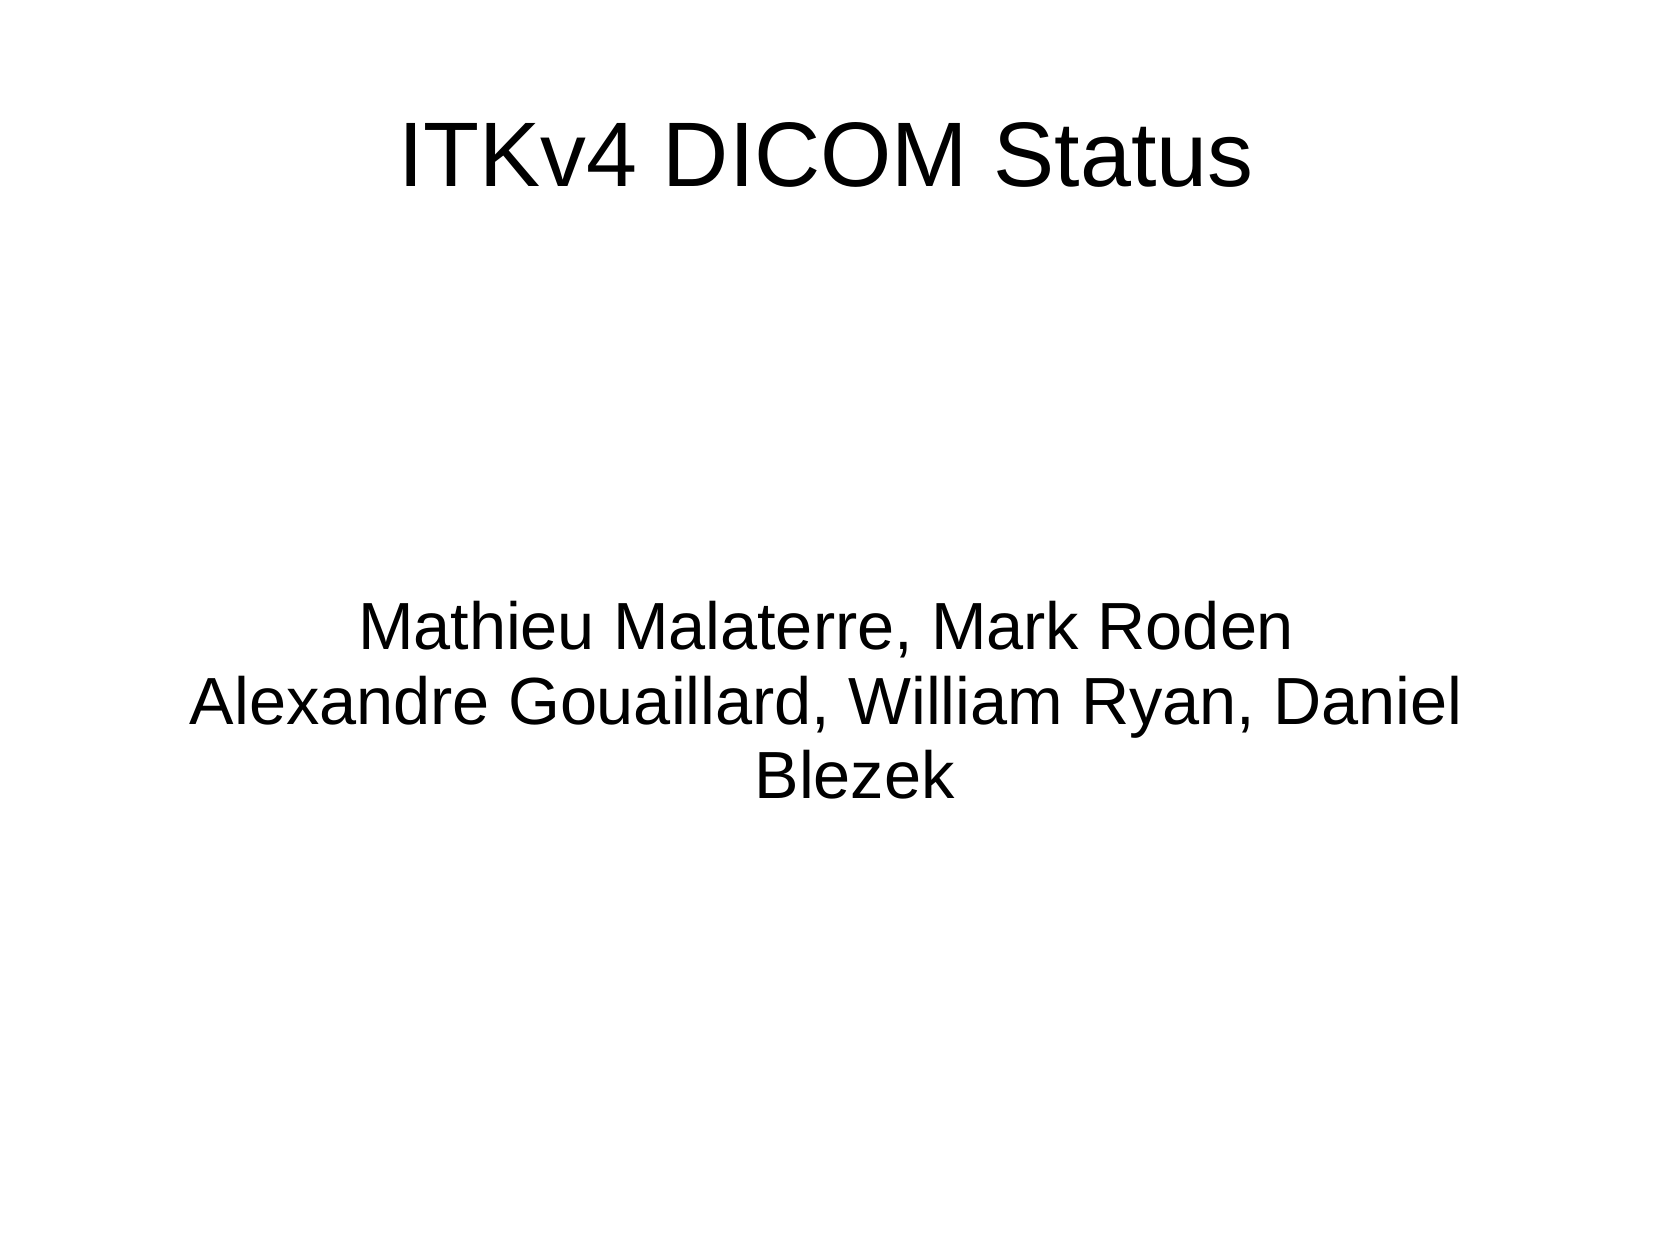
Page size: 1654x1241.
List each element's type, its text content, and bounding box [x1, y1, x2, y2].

title ITKv4 DICOM Status [82, 56, 1571, 249]
subtitle Mathieu Malaterre, Mark Roden Alexandre Gouaillard, William Ryan, Daniel Blezek [82, 297, 1571, 1102]
